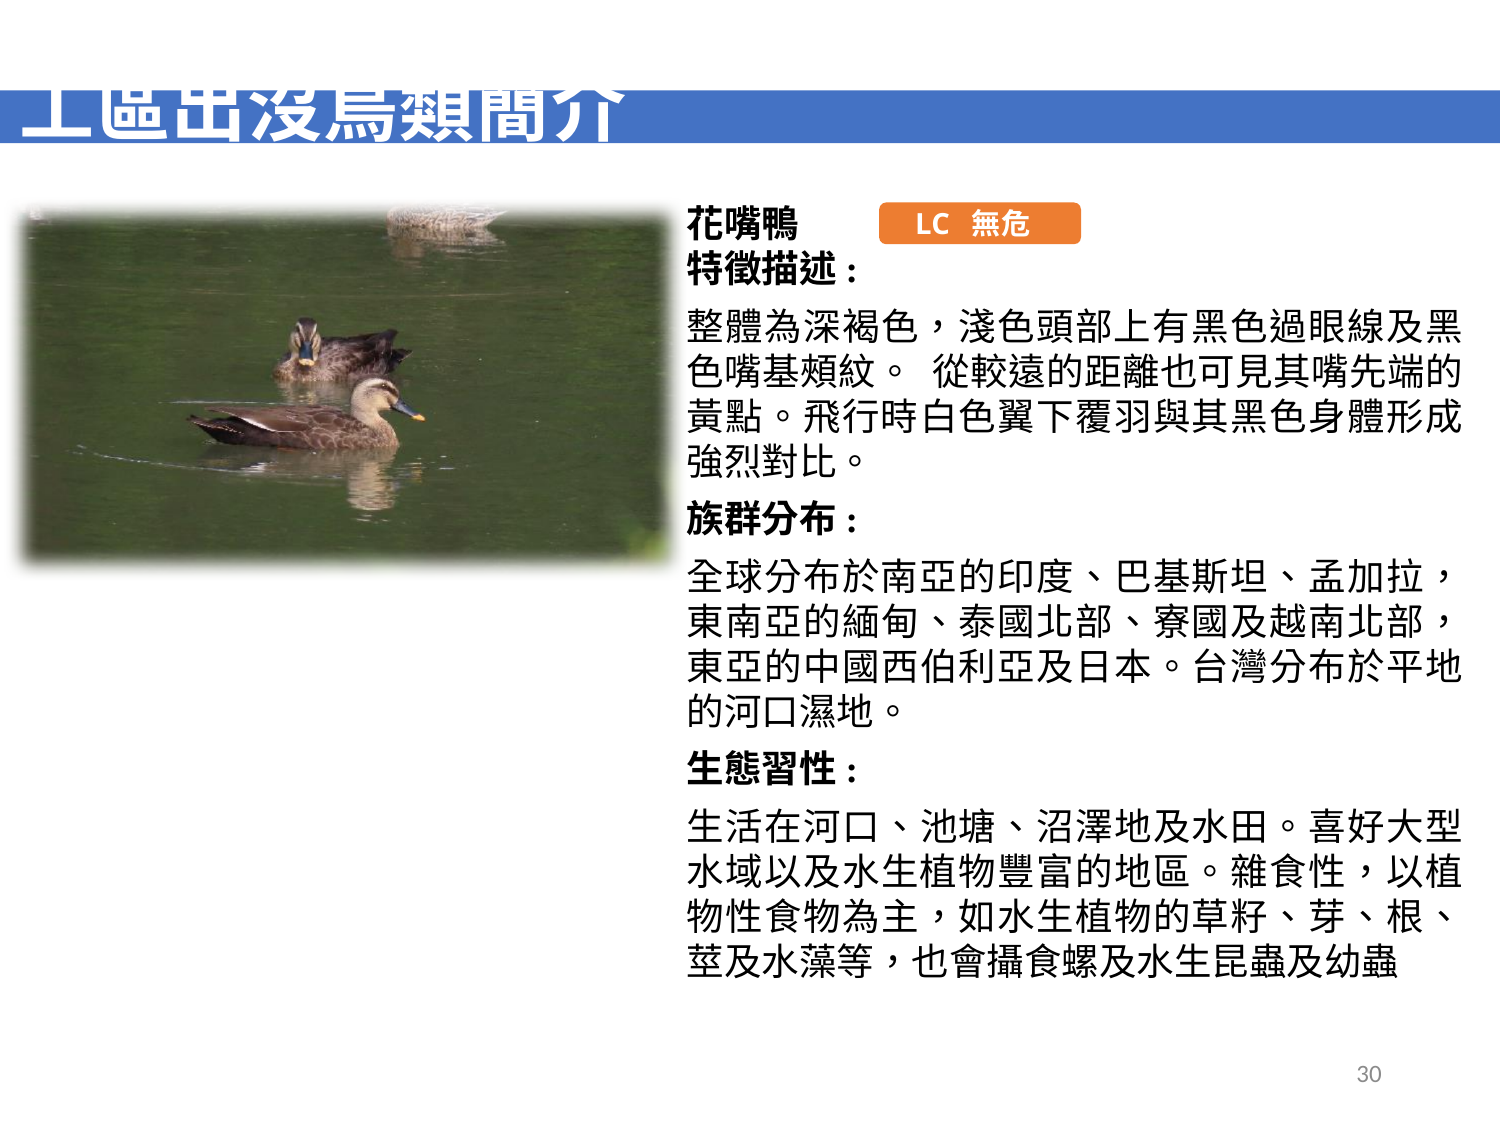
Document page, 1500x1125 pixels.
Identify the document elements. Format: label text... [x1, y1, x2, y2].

picture [4, 197, 687, 581]
text_box 工區出沒鳥類簡介 [4, 42, 959, 185]
text_box 花嘴鴨 特徵描述: 整體為深褐色，淺色頭部上有黑色過眼線及黑色嘴基頰紋。 從較遠的距離也可見其嘴先端的黃點。飛行時白色翼下覆羽與其黑色身體形成強烈對比。 族群分布: 全球分布於南亞的印度、巴基斯坦、孟加拉，東南亞的緬甸、泰國北部、寮國及越南北部，東亞的中國西伯利亞及日本。台灣分布於平地的河口濕地。 生態習性: 生活在河口、池塘、沼澤地及水田。喜好大型水域以及水生植物豐富的地區。雜食性，以植物性食物為主，如水生植物的草籽、芽、根、莖及水藻等，也會攝食螺及水生昆蟲及幼蟲 [671, 192, 1478, 991]
text_box [0, 90, 4, 144]
text_box [959, 90, 1500, 144]
text_box LC 無危 [879, 202, 1082, 245]
